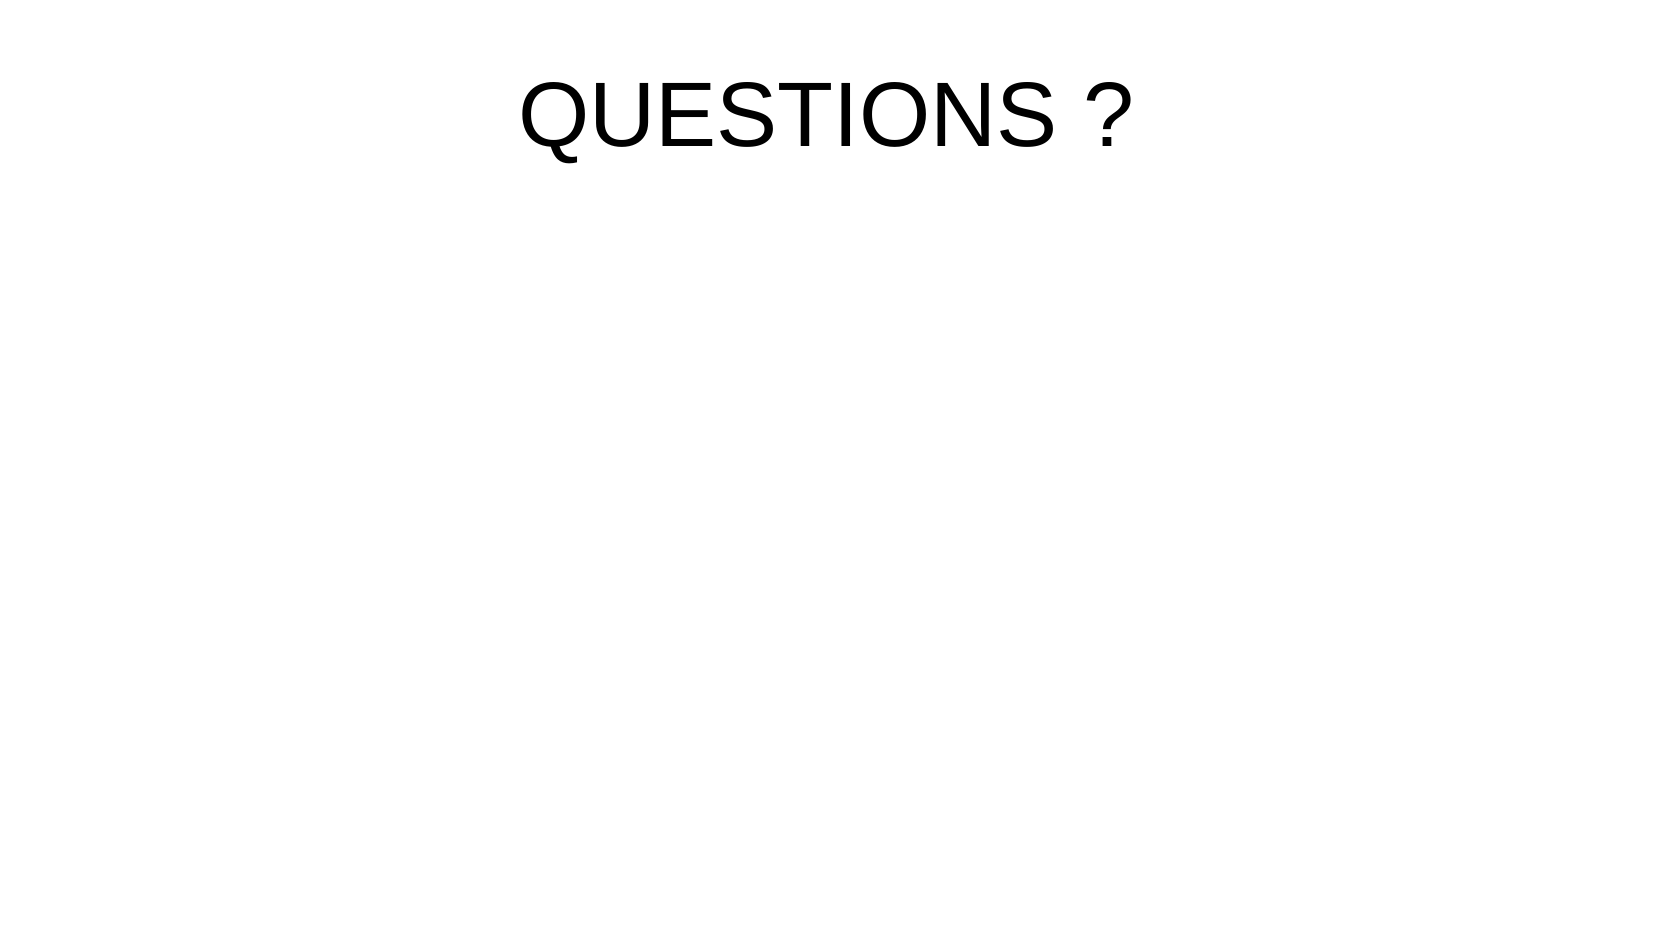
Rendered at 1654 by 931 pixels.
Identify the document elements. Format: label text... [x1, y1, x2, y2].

title QUESTIONS ? [82, 37, 1571, 193]
